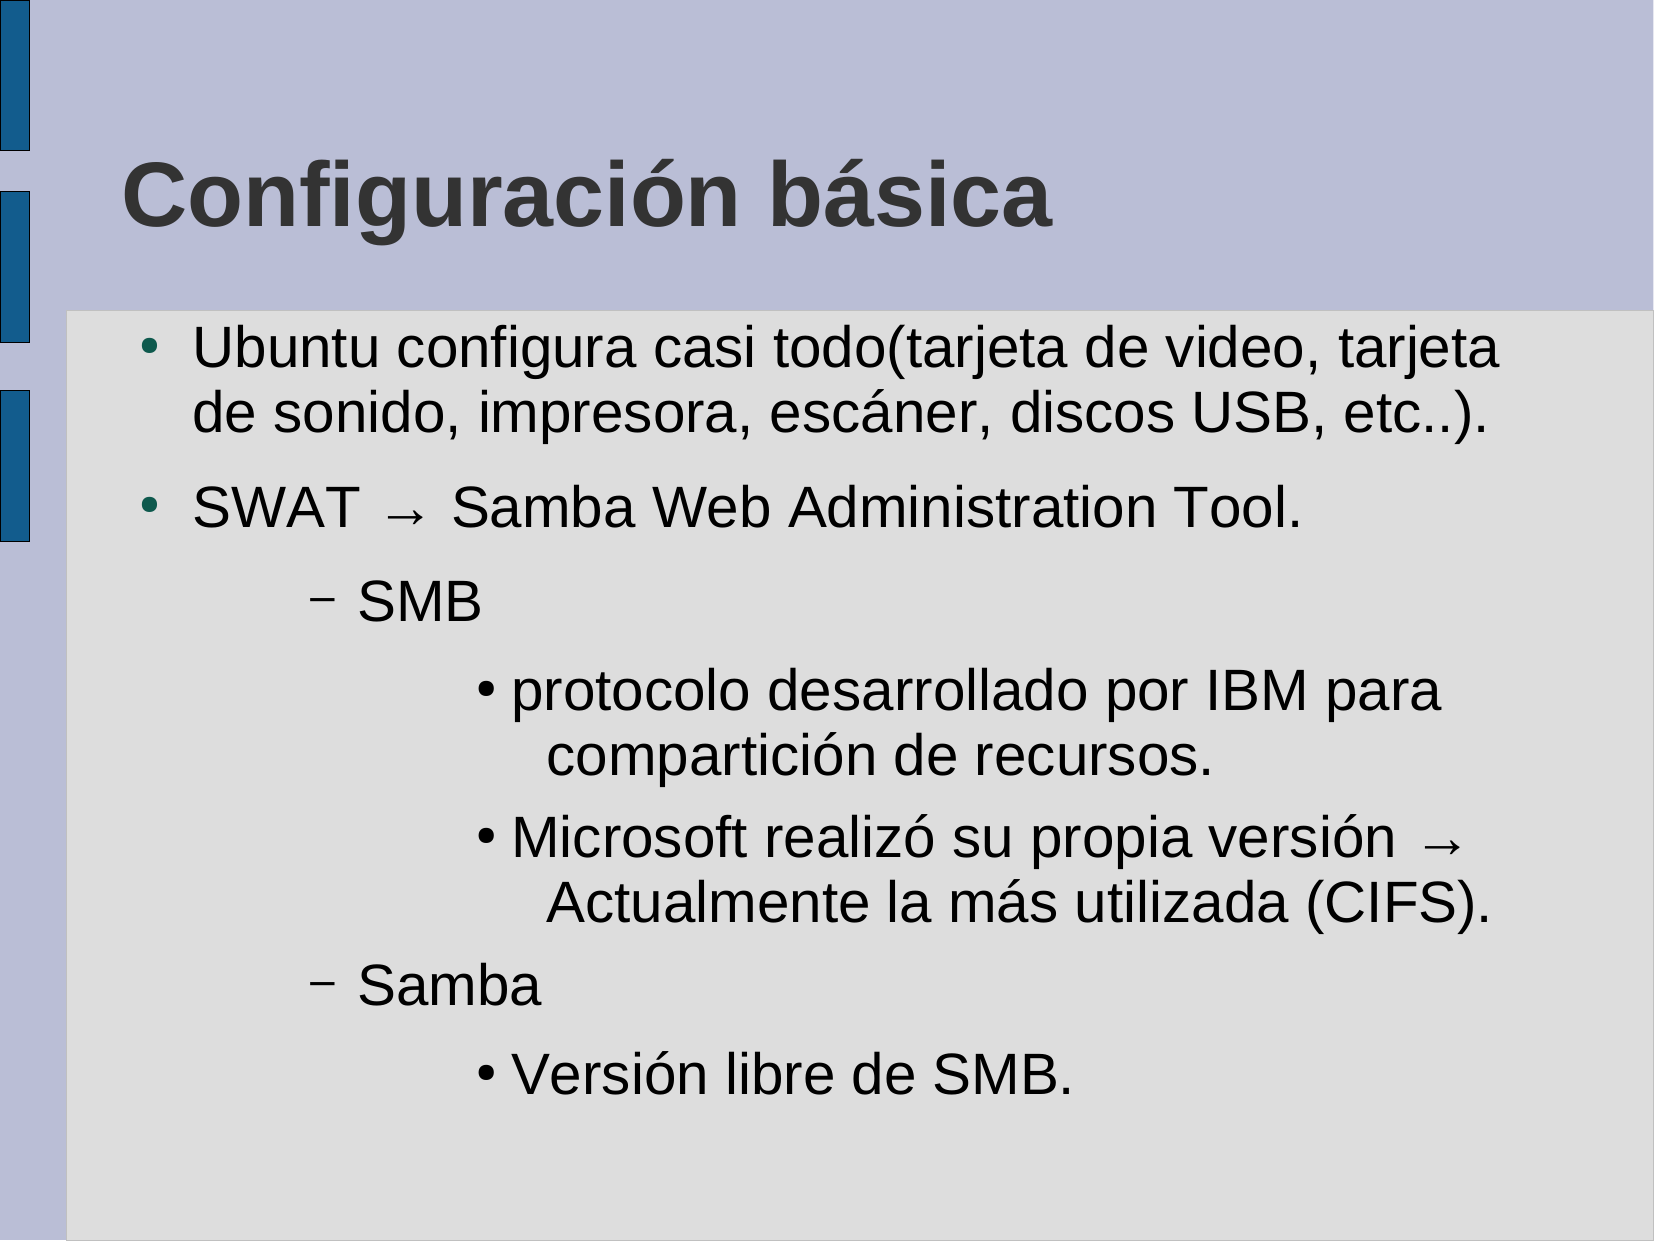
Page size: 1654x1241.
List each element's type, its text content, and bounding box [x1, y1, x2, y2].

list Ubuntu configura casi todo(tarjeta de video, tarjeta de sonido, impresora, escáner, discos USB, etc..). SWAT → Samba Web Administration Tool. SMB protocolo desarrollado por IBM para compartición de recursos. Microsoft realizó su propia versión → Actualmente la más utilizada (CIFS). Samba Versión libre de SMB. [121, 314, 1534, 1107]
title Configuración básica [121, 98, 1534, 291]
